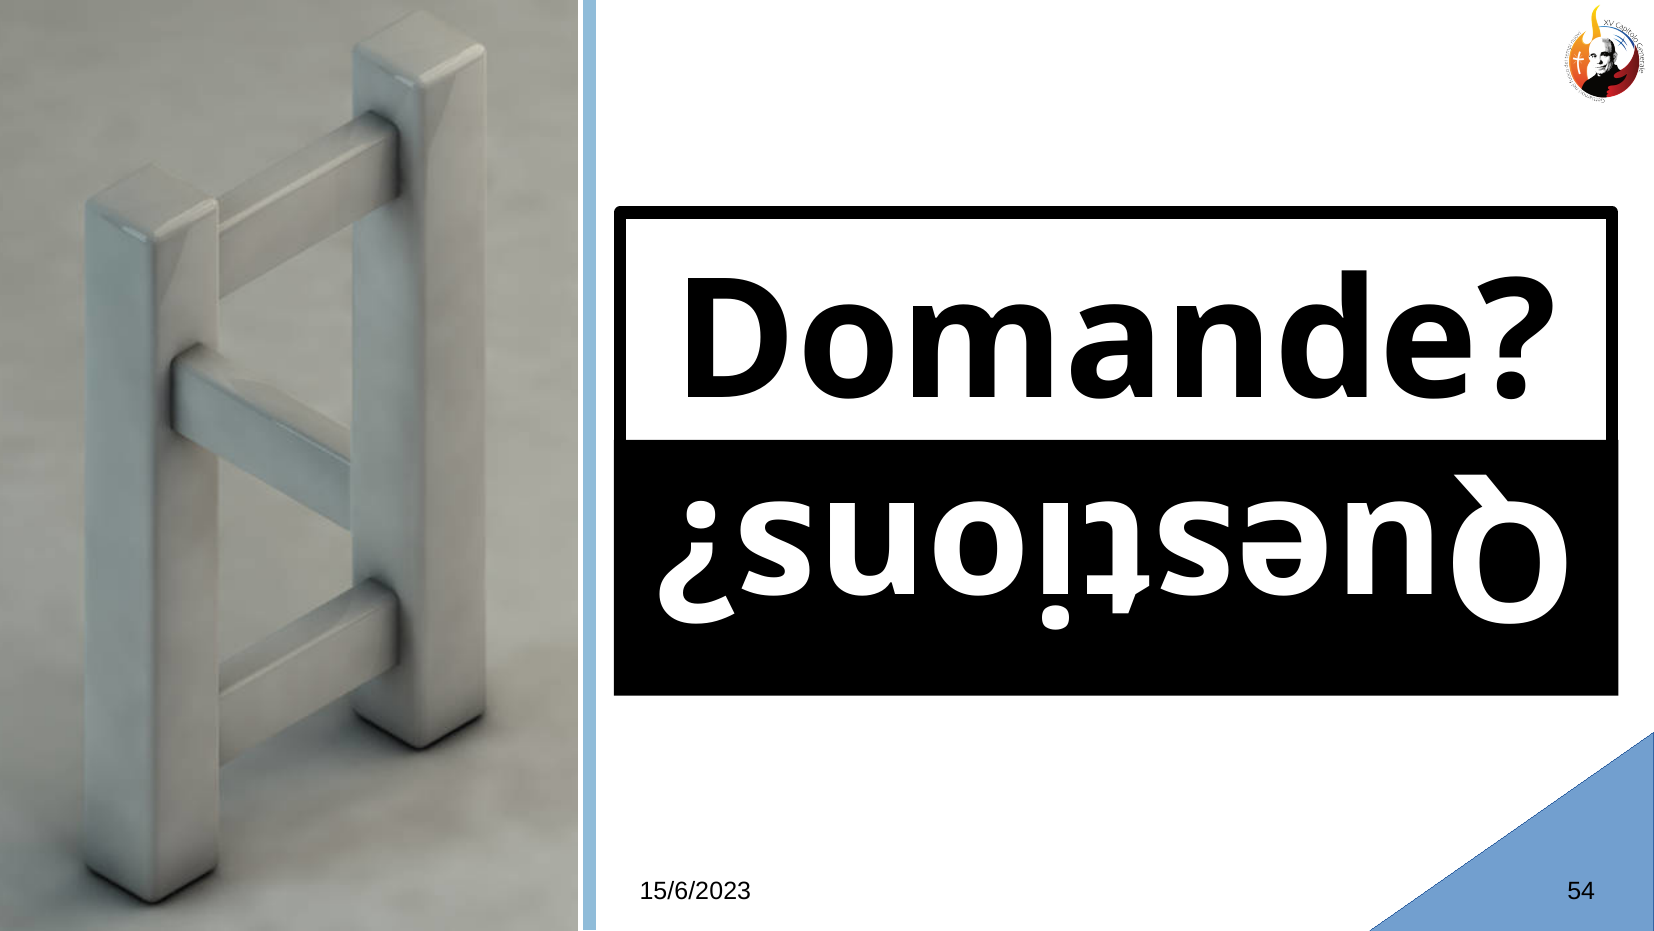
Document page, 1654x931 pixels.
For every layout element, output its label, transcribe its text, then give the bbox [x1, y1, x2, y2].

title Domande? [620, 224, 1613, 439]
picture [0, 0, 583, 931]
title Questions? [613, 439, 1619, 696]
picture [1563, 4, 1646, 103]
